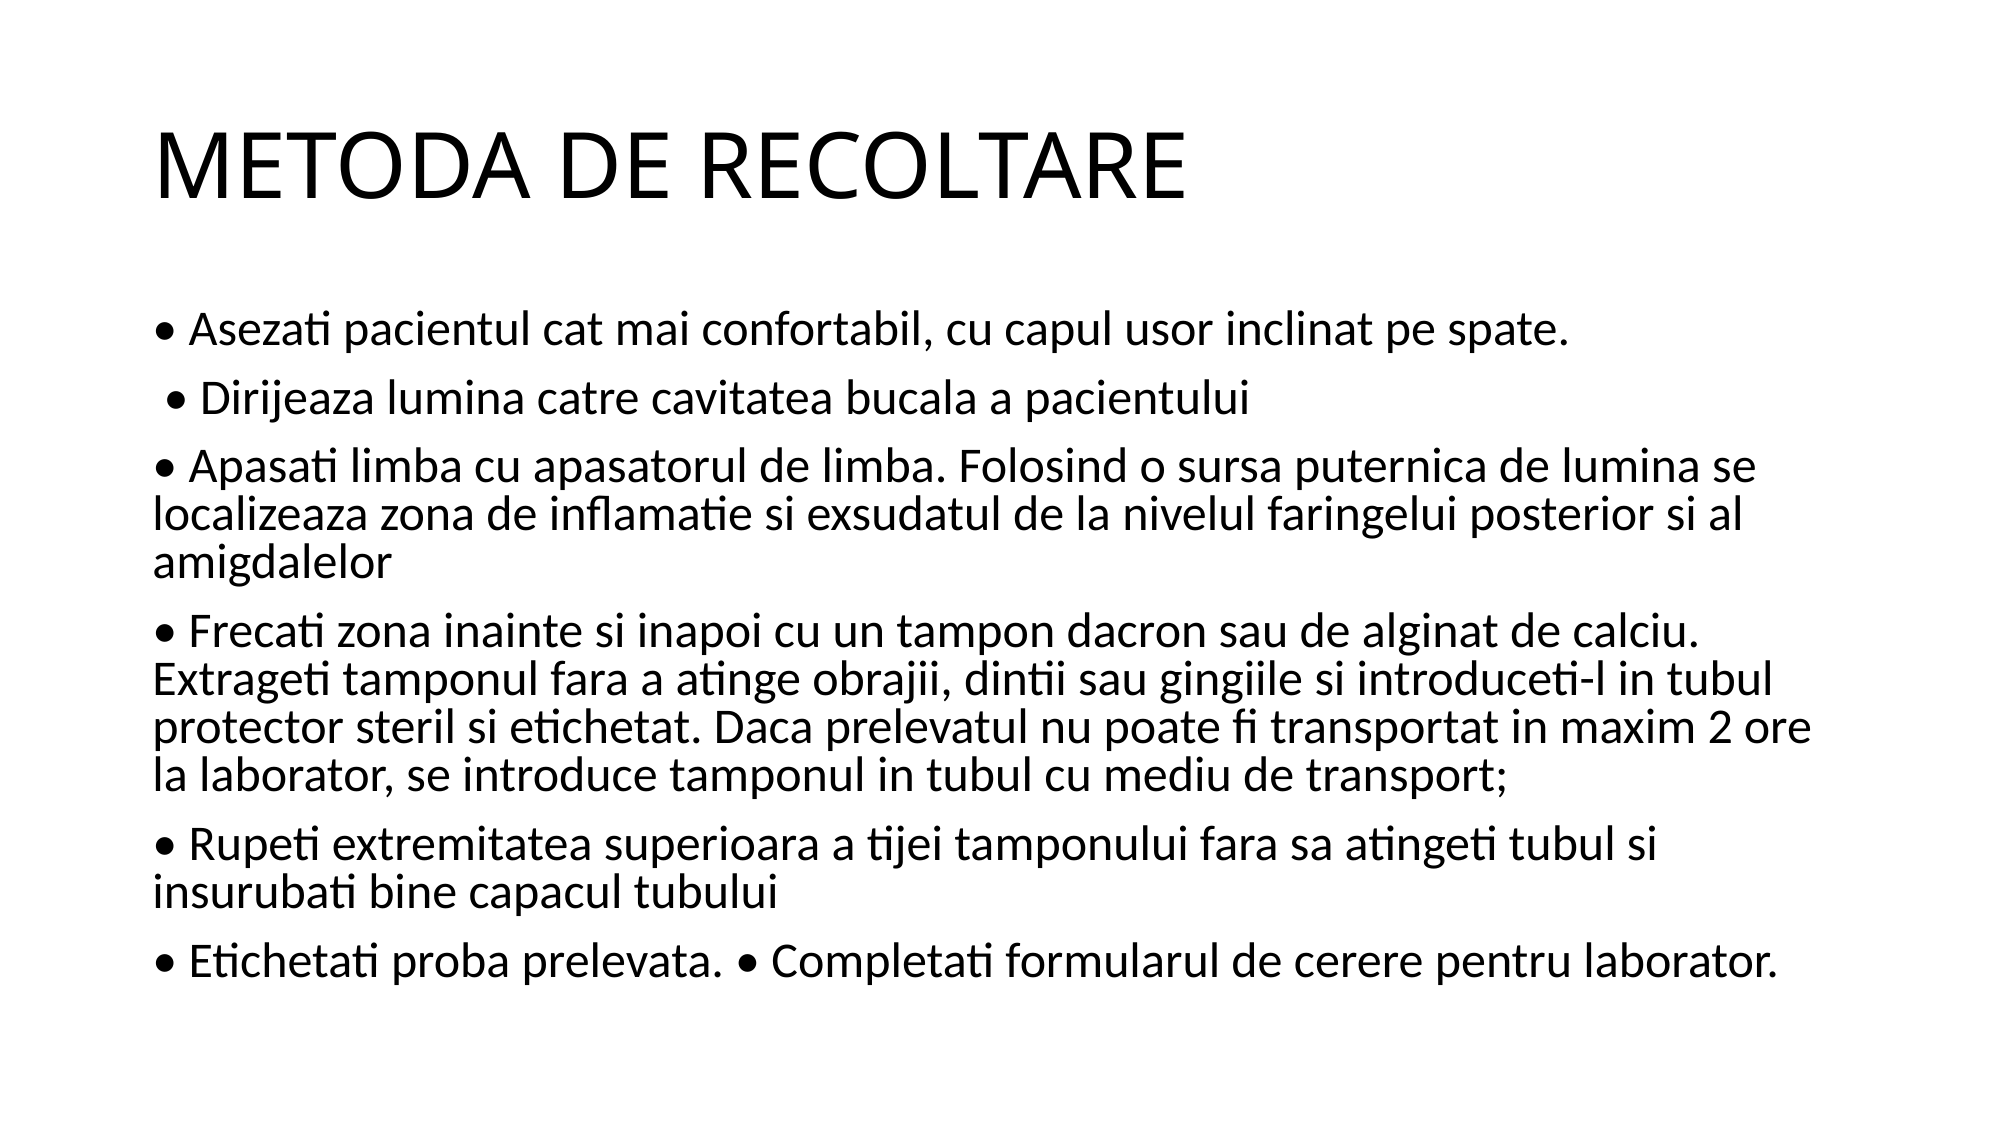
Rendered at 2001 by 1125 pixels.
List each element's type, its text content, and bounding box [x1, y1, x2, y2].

title METODA DE RECOLTARE [137, 59, 1863, 278]
list • Asezati pacientul cat mai confortabil, cu capul usor inclinat pe spate. • Dirijeaza lumina catre cavitatea bucala a pacientului • Apasati limba cu apasatorul de limba. Folosind o sursa puternica de lumina se localizeaza zona de inflamatie si exsudatul de la nivelul faringelui posterior si al amigdalelor • Frecati zona inainte si inapoi cu un tampon dacron sau de alginat de calciu. Extrageti tamponul fara a atinge obrajii, dintii sau gingiile si introduceti-l in tubul protector steril si etichetat. Daca prelevatul nu poate fi transportat in maxim 2 ore la laborator, se introduce tamponul in tubul cu mediu de transport; • Rupeti extremitatea superioara a tijei tamponului fara sa atingeti tubul si insurubati bine capacul tubului • Etichetati proba prelevata. • Completati formularul de cerere pentru laborator. [137, 299, 1863, 1014]
